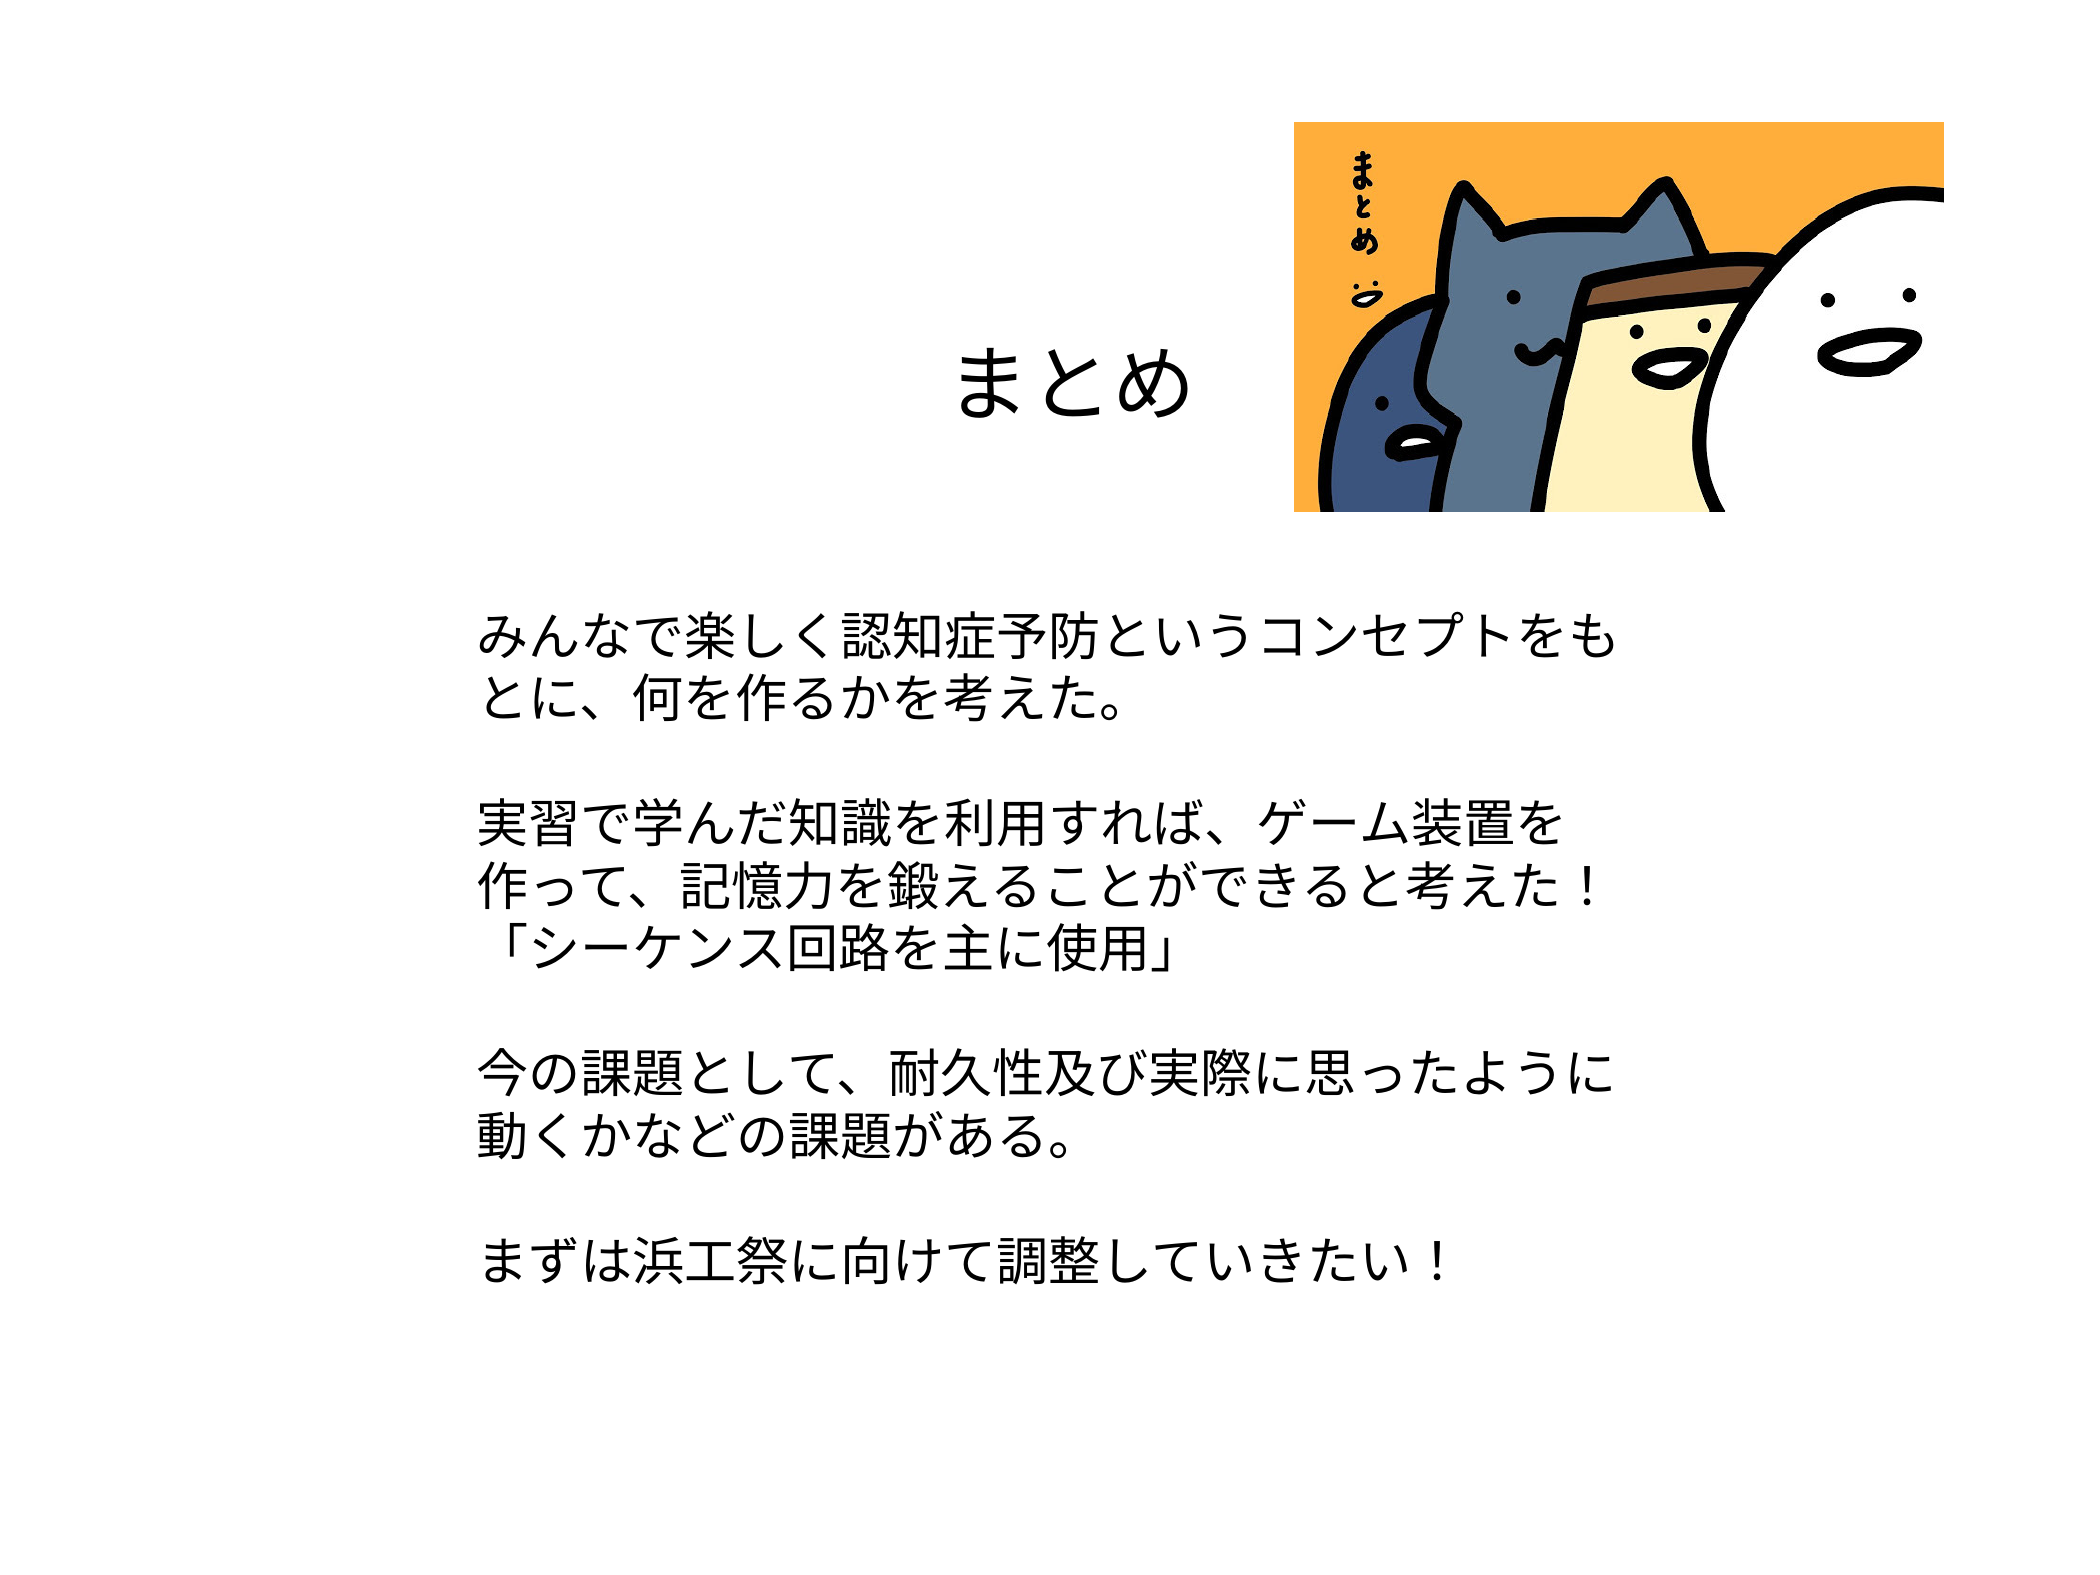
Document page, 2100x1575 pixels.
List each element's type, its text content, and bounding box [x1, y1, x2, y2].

text_box まとめ [931, 323, 1294, 440]
text_box みんなで楽しく認知症予防というコンセプトをもとに、何を作るかを考えた。 実習で学んだ知識を利用すれば、ゲーム装置を作って、記憶力を鍛えることができると考えた！ 「シーケンス回路を主に使用」 今の課題として、耐久性及び実際に思ったように動くかなどの課題がある。 まずは浜工祭に向けて調整していきたい！ [461, 595, 1639, 1306]
picture [1294, 122, 1944, 512]
